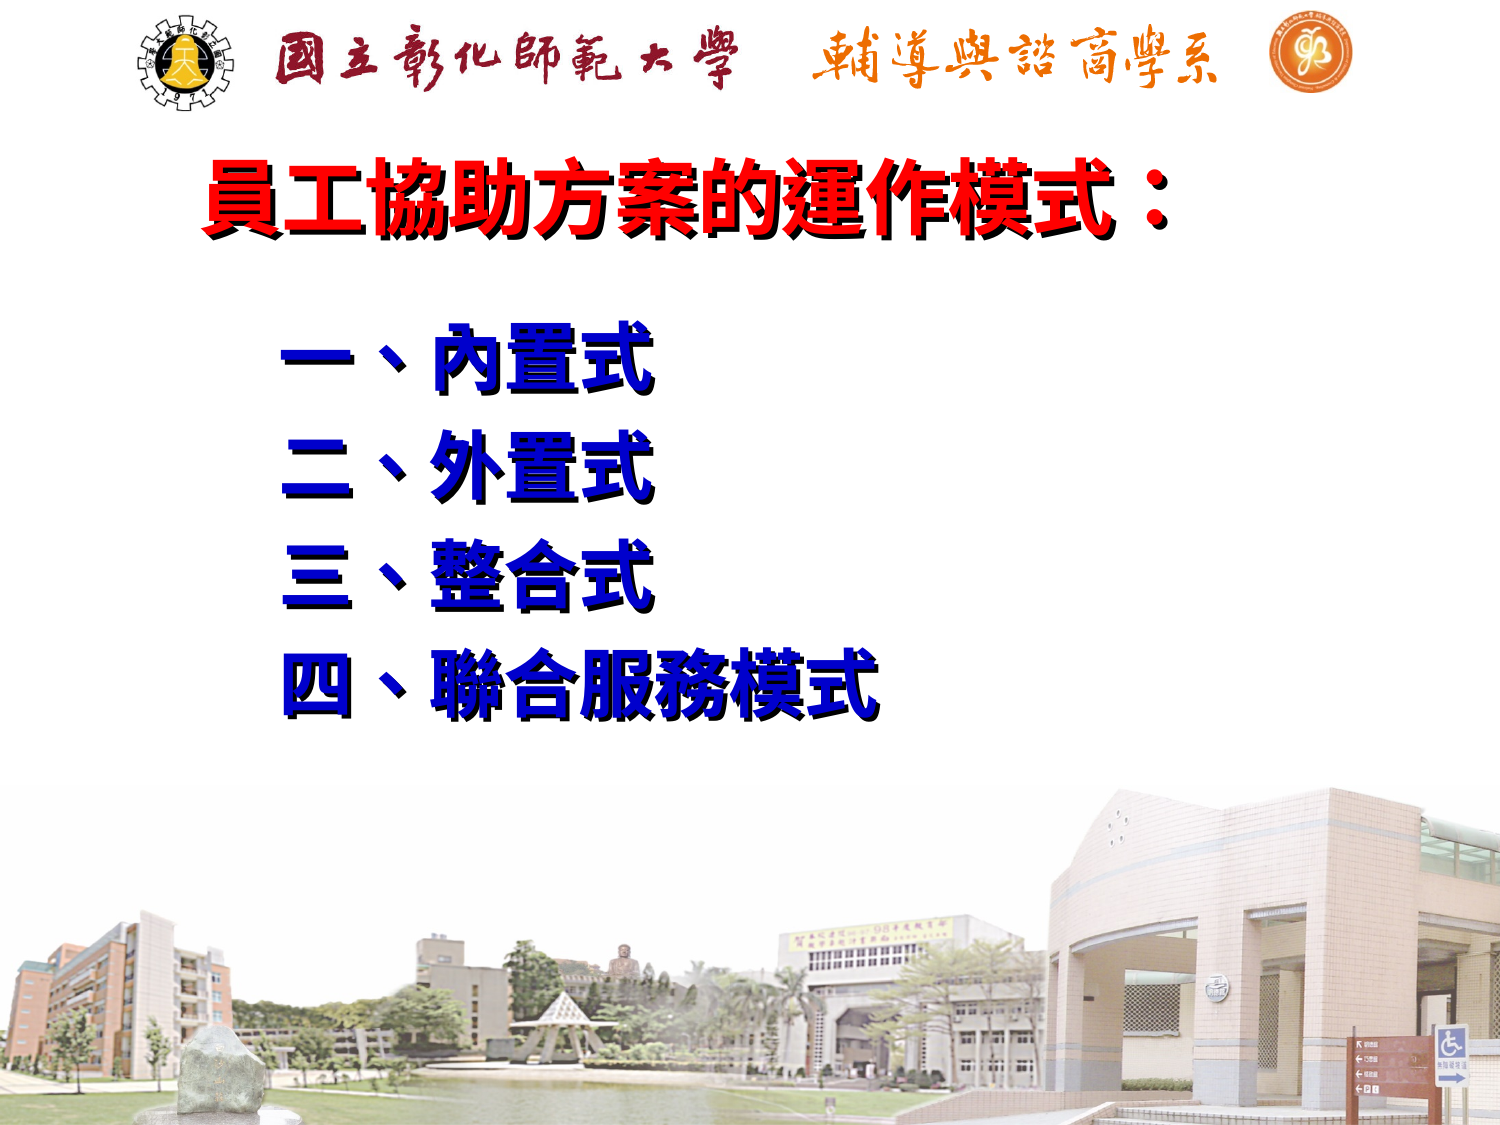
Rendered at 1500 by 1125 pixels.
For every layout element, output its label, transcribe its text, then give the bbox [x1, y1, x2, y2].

title 員工協助方案的運作模式： [183, 101, 1415, 290]
list 一、內置式 二、外置式 三、整合式 四、聯合服務模式 [76, 302, 1427, 1046]
